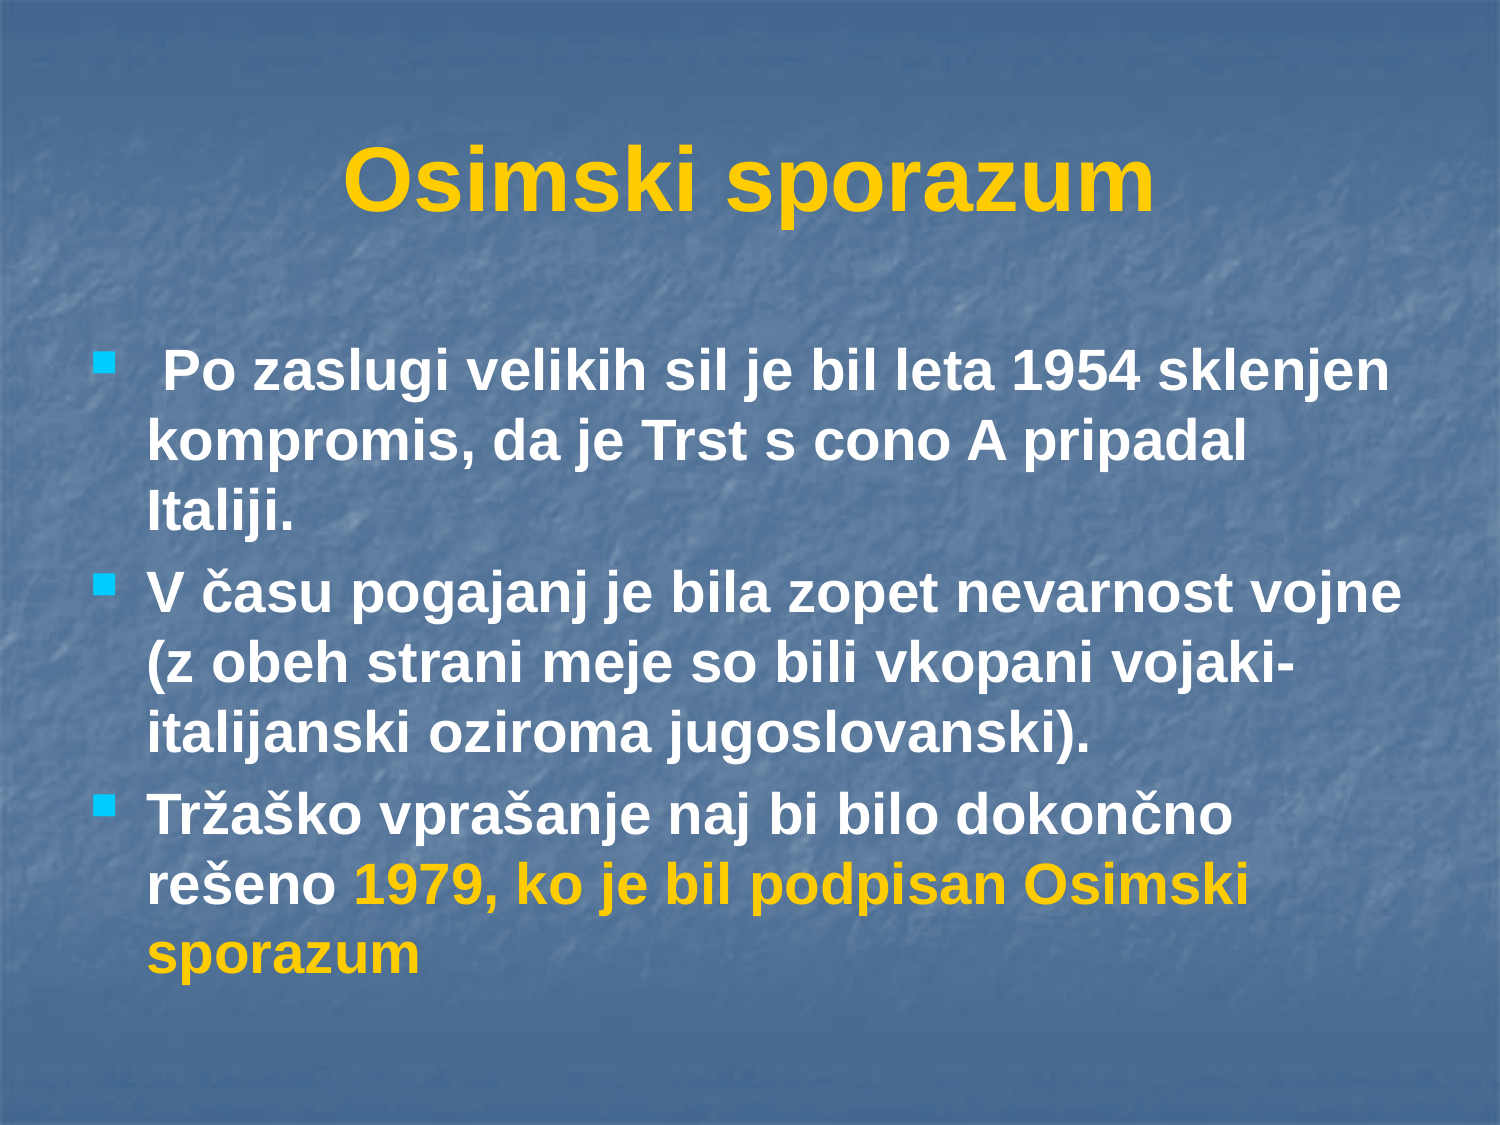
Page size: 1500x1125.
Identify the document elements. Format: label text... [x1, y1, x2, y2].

list Po zaslugi velikih sil je bil leta 1954 sklenjen kompromis, da je Trst s cono A pripadal Italiji. V času pogajanj je bila zopet nevarnost vojne (z obeh strani meje so bili vkopani vojaki- italijanski oziroma jugoslovanski). Tržaško vprašanje naj bi bilo dokončno rešeno 1979, ko je bil podpisan Osimski sporazum [75, 324, 1425, 1000]
title Osimski sporazum [75, 62, 1425, 288]
picture [0, 0, 1500, 1125]
